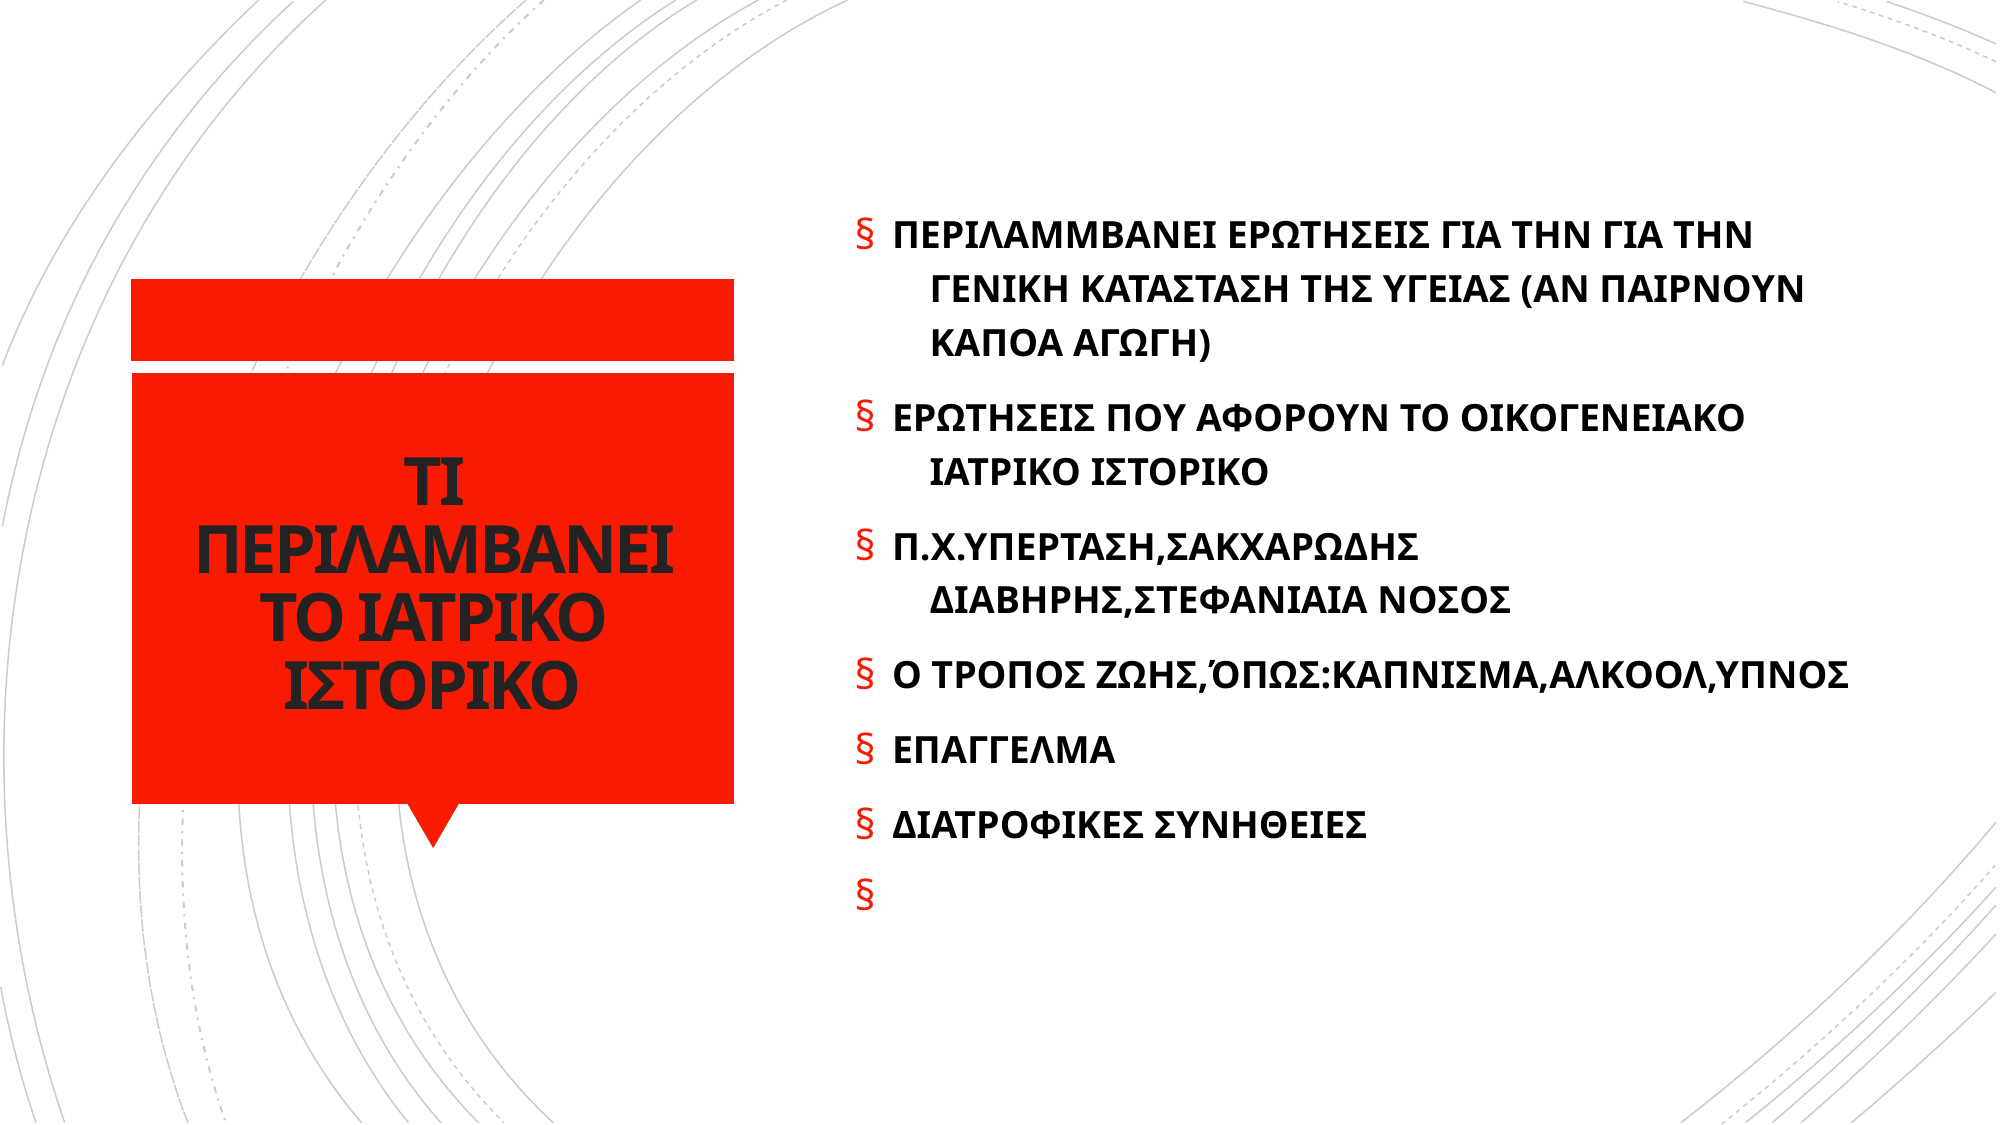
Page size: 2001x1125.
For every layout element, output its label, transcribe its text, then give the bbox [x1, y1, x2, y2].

list ΠΕΡΙΛΑΜΜΒΑΝΕΙ ΕΡΩΤΗΣΕΙΣ ΓΙΑ ΤΗΝ ΓΙΑ ΤΗΝ ΓΕΝΙΚΗ ΚΑΤΑΣΤΑΣΗ ΤΗΣ ΥΓΕΙΑΣ (ΑΝ ΠΑΙΡΝΟΥΝ ΚΑΠΟΑ ΑΓΩΓΗ) ΕΡΩΤΗΣΕΙΣ ΠΟΥ ΑΦΟΡΟΥΝ ΤΟ ΟΙΚΟΓΕΝΕΙΑΚΟ ΙΑΤΡΙΚΟ ΙΣΤΟΡΙΚΟ Π.Χ.ΥΠΕΡΤΑΣΗ,ΣΑΚΧΑΡΩΔΗΣ ΔΙΑΒΗΡΗΣ,ΣΤΕΦΑΝΙΑΙΑ ΝΟΣΟΣ Ο ΤΡΟΠΟΣ ΖΩΗΣ,ΌΠΩΣ:ΚΑΠΝΙΣΜΑ,ΑΛΚΟΟΛ,ΥΠΝΟΣ ΕΠΑΓΓΕΛΜΑ ΔΙΑΤΡΟΦΙΚΕΣ ΣΥΝΗΘΕΙΕΣ [839, 131, 1871, 993]
title ΤΙ ΠΕΡΙΛΑΜΒΑΝΕΙ ΤΟ ΙΑΤΡΙΚΟ ΙΣΤΟΡΙΚΟ [145, 385, 720, 789]
